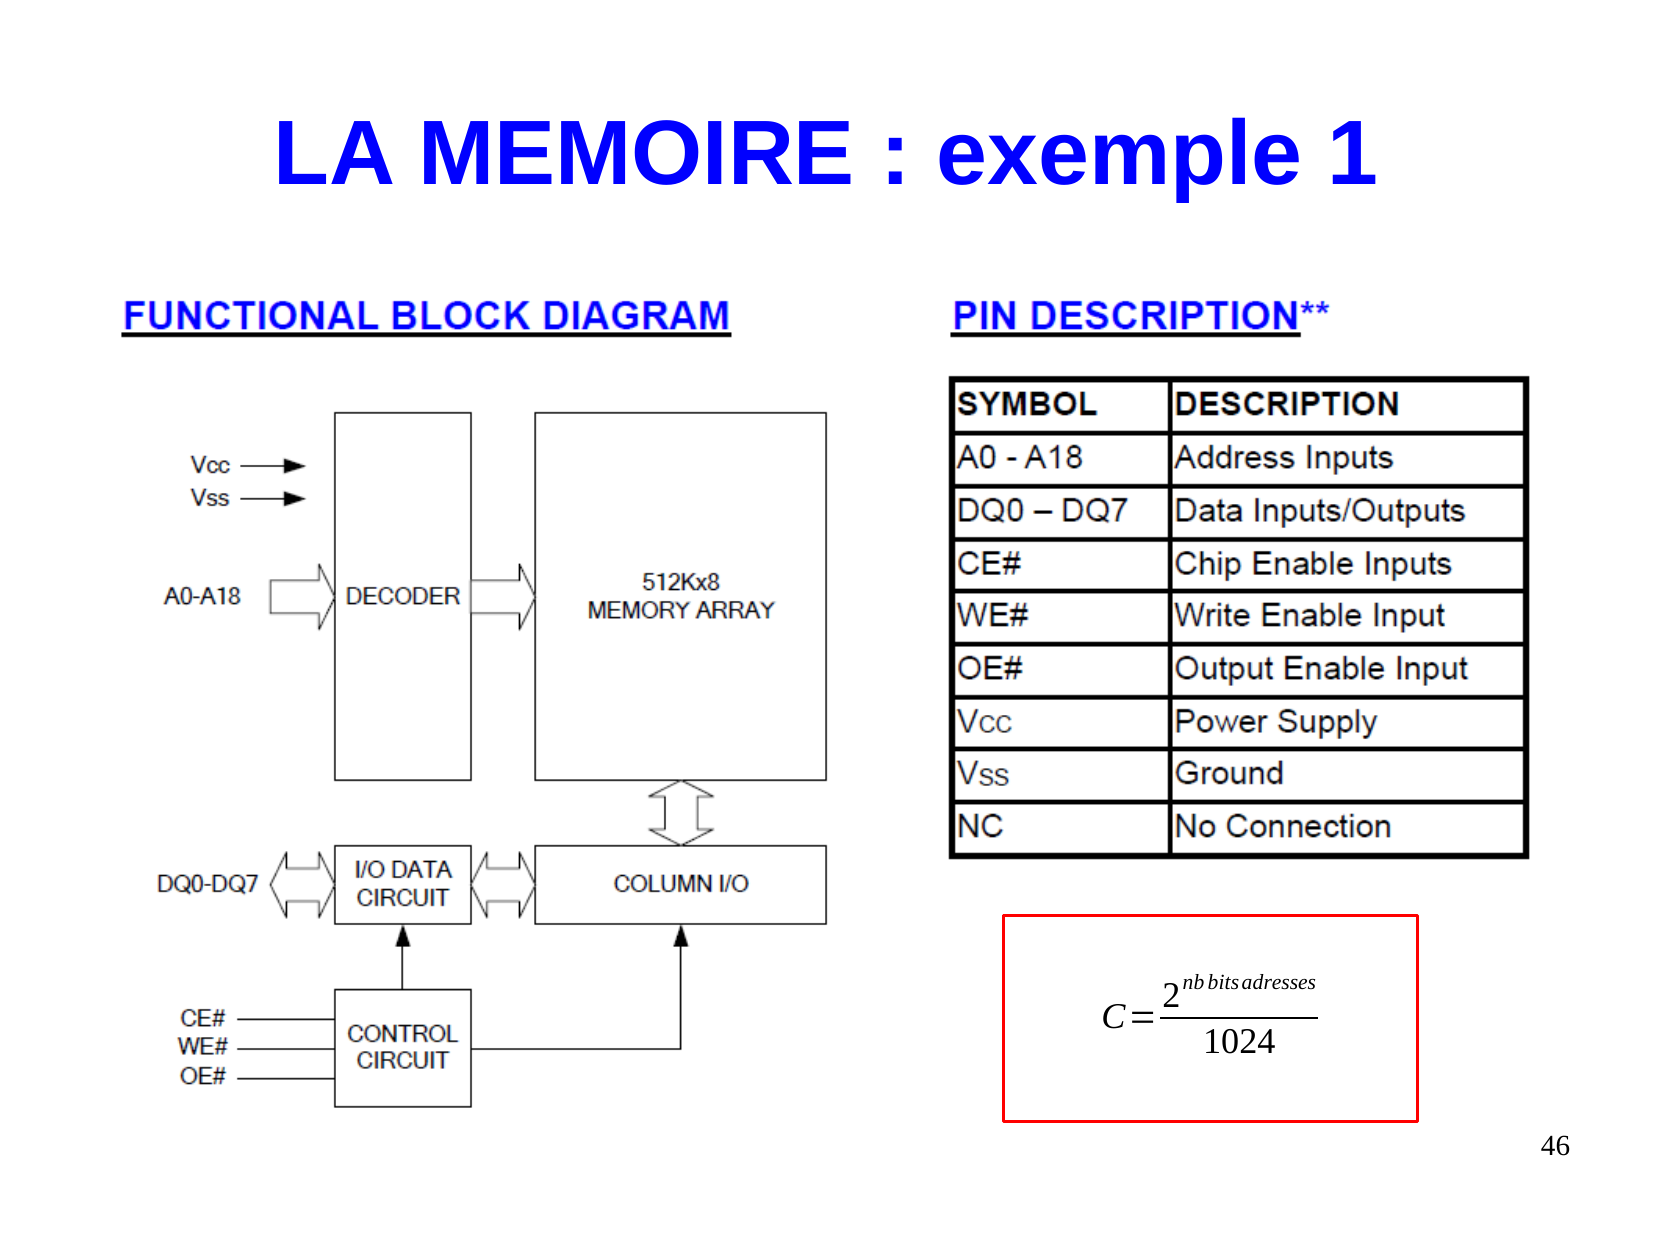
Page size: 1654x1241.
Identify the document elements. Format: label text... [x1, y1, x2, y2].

picture [117, 292, 1542, 1122]
chart [1092, 969, 1329, 1063]
title LA MEMOIRE : exemple 1 [0, 49, 1654, 257]
picture [1005, 917, 1416, 1120]
